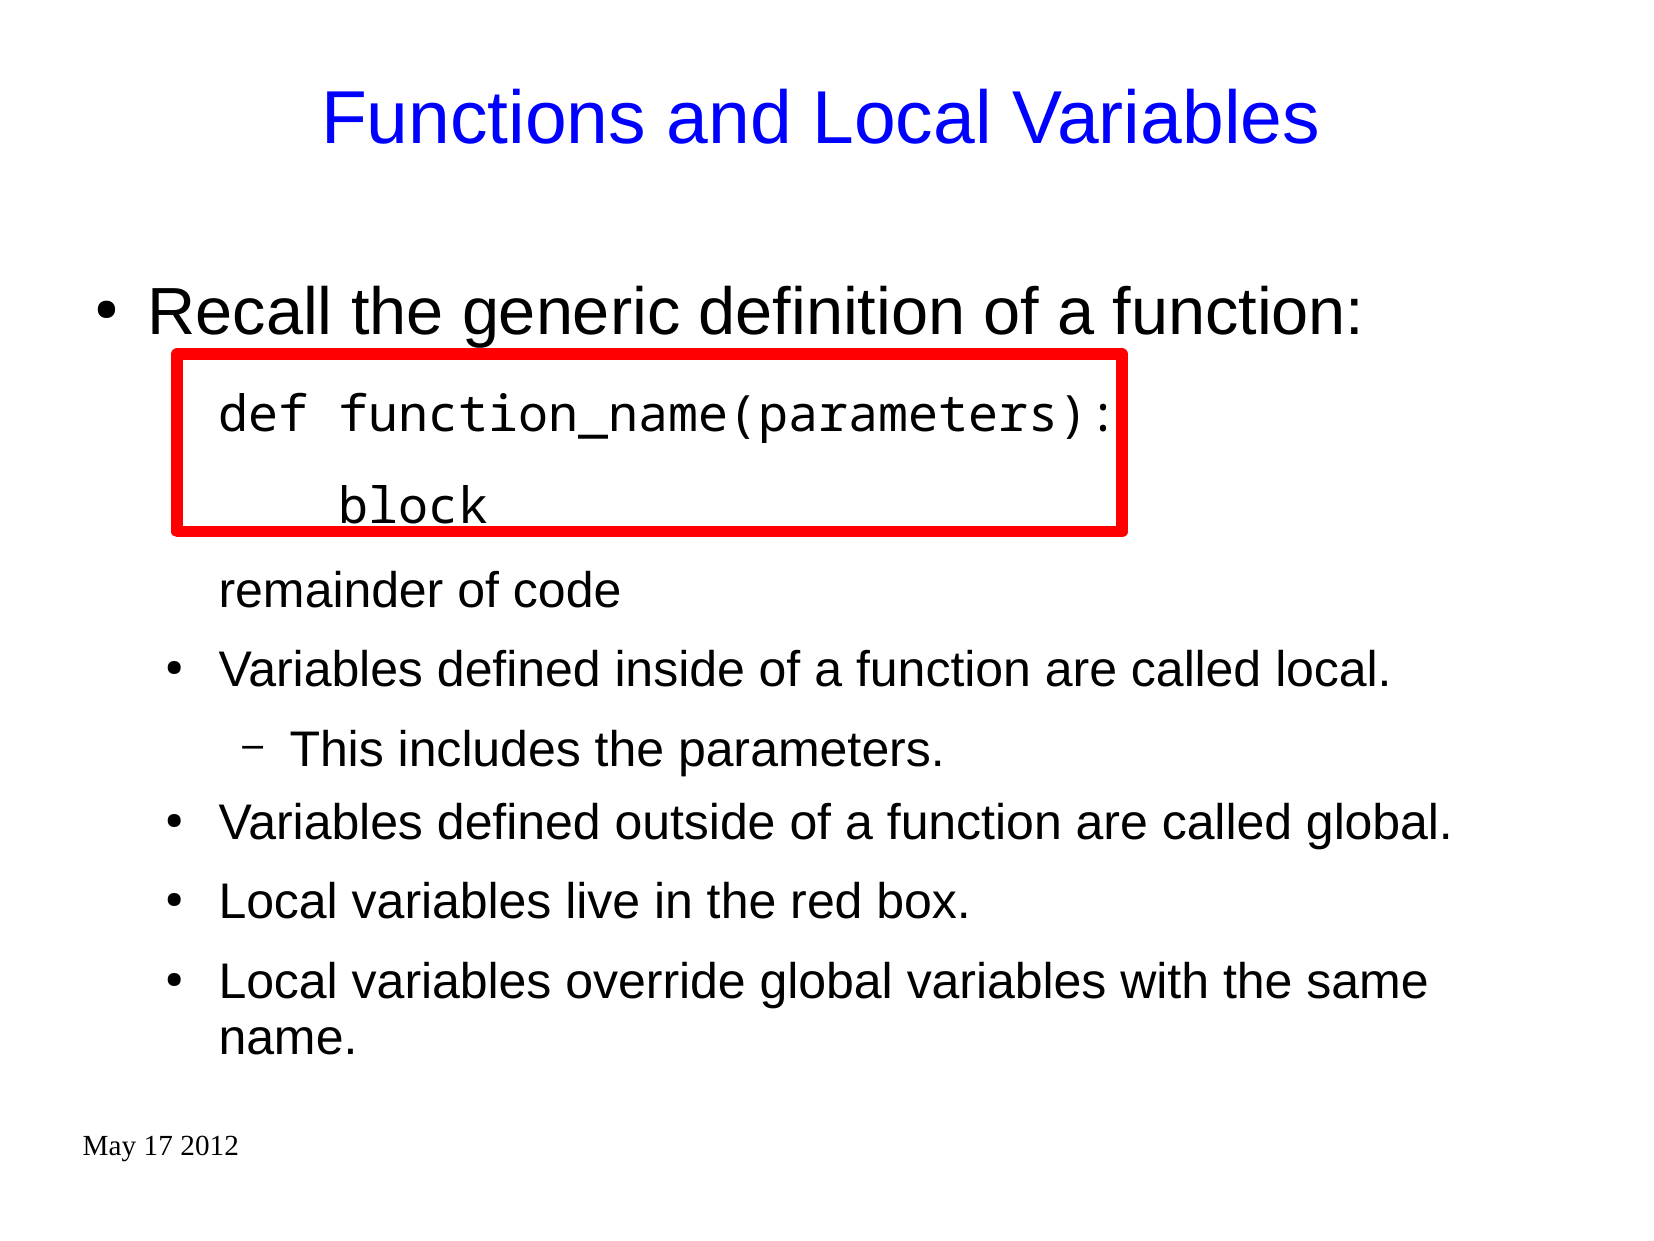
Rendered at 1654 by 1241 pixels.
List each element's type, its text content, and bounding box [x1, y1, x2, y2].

title Functions and Local Variables [76, 58, 1565, 178]
list Recall the generic definition of a function: def function_name(parameters): block remainder of code Variables defined inside of a function are called local. This includes the parameters. Variables defined outside of a function are called global. Local variables live in the red box. Local variables override global variables with the same name. [76, 274, 1566, 1093]
